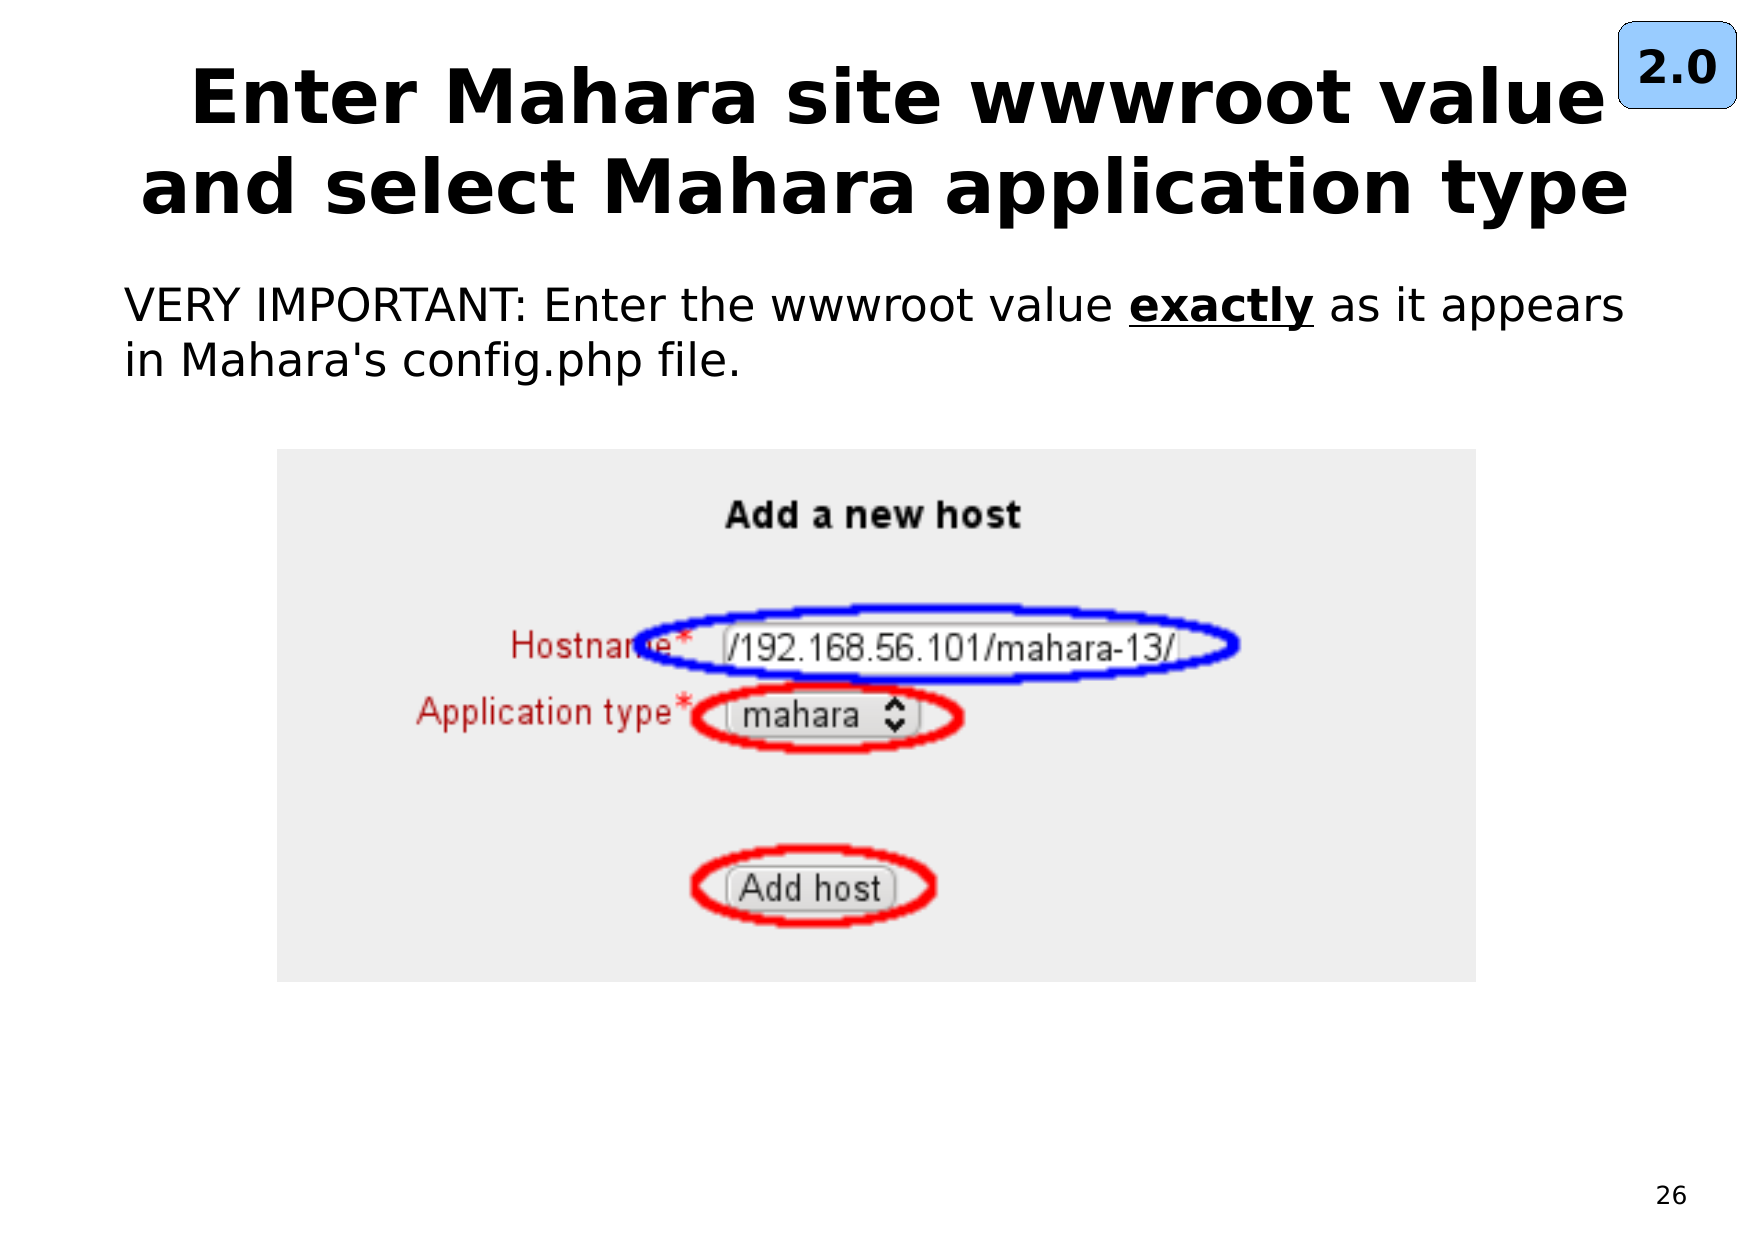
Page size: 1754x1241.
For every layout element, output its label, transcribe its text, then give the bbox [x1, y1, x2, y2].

text_box 2.0 [1618, 21, 1737, 109]
title Enter Mahara site wwwroot value and select Mahara application type [59, 40, 1713, 236]
list VERY IMPORTANT: Enter the wwwroot value exactly as it appears in Mahara's config.php file. [109, 268, 1645, 1175]
